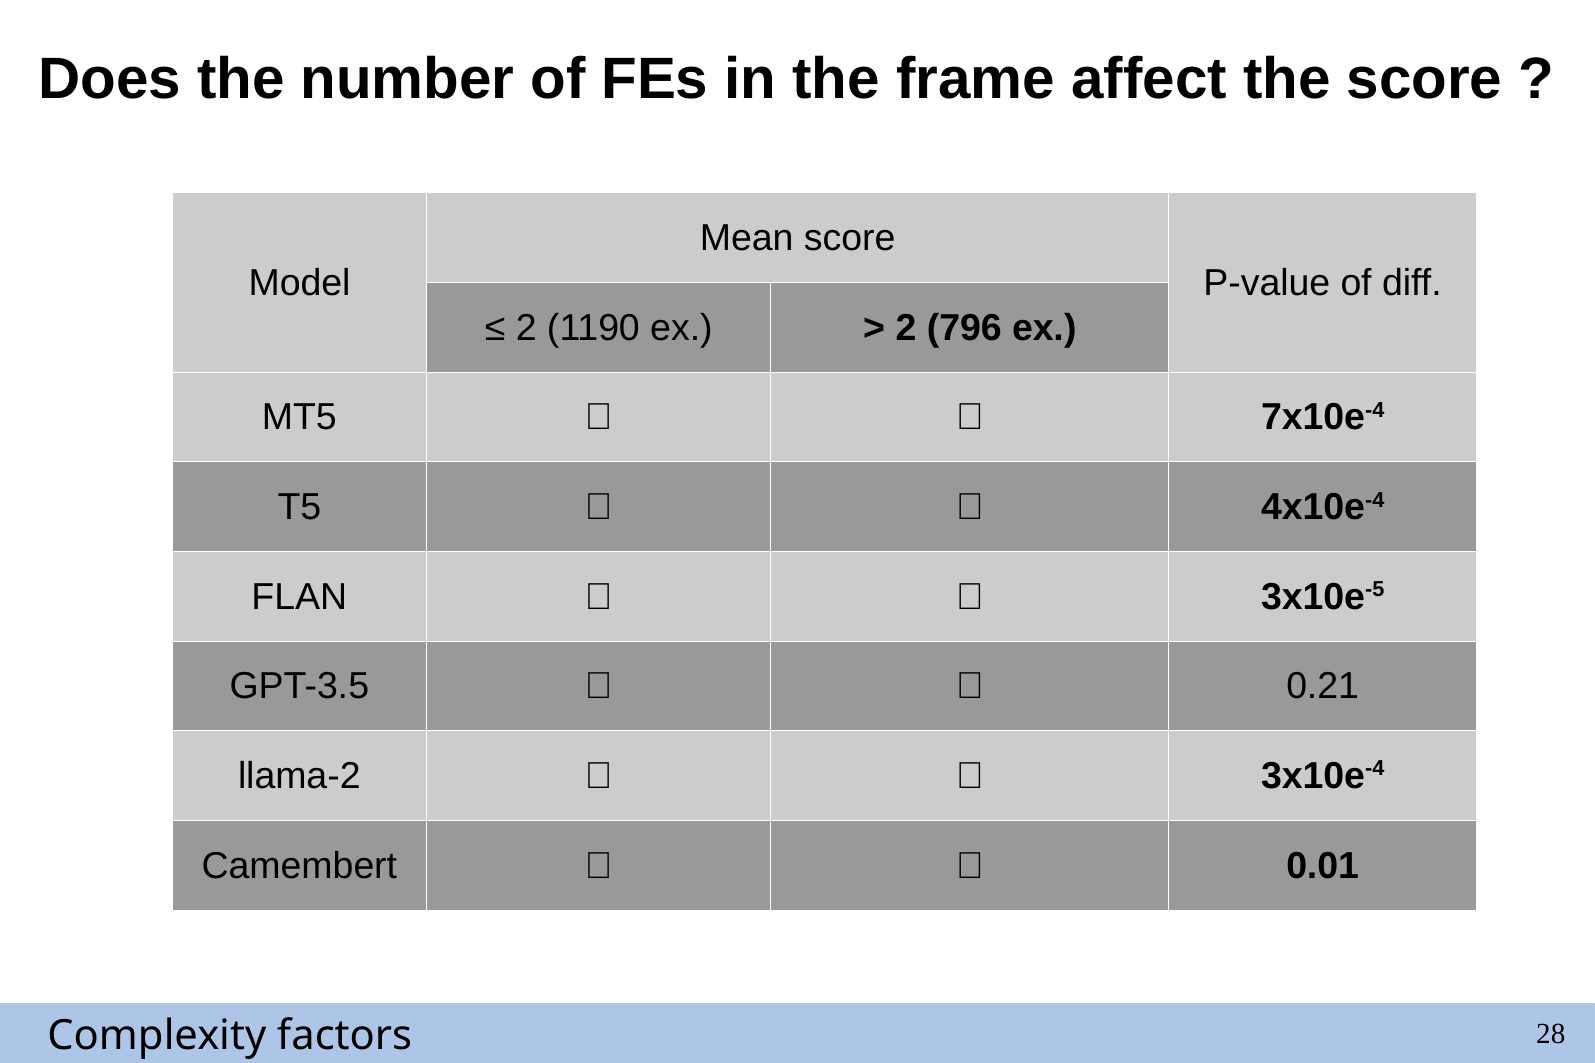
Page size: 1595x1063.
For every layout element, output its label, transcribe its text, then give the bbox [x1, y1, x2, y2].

table_cell > 2 (796 ex.) [771, 283, 1168, 372]
table_cell ➖ [427, 373, 770, 461]
table_cell ➖ [427, 552, 770, 641]
table_cell ➕ [771, 462, 1168, 551]
table_cell T5 [173, 462, 426, 551]
title Does the number of FEs in the frame affect the score ? [31, 33, 1564, 118]
table_cell llama-2 [173, 731, 426, 820]
table_header P-value of diff. [1169, 193, 1476, 372]
table_cell MT5 [173, 373, 426, 461]
table_cell 7x10e-4 [1169, 373, 1476, 461]
table_cell ➖ [427, 642, 770, 730]
title Complexity factors [47, 980, 1483, 1063]
table_header Mean score [427, 193, 1168, 282]
table_cell Camembert [173, 821, 426, 910]
table_header Model [173, 193, 426, 372]
table_cell ➕ [771, 731, 1168, 820]
table_cell ➕ [771, 642, 1168, 730]
table_cell ➖ [427, 821, 770, 910]
table_cell 0.01 [1169, 821, 1476, 910]
table_cell 3x10e-5 [1169, 552, 1476, 641]
table_cell ➖ [427, 462, 770, 551]
table_cell FLAN [173, 552, 426, 641]
table_cell ➕ [771, 552, 1168, 641]
table_cell 3x10e-4 [1169, 731, 1476, 820]
table_cell ➕ [771, 821, 1168, 910]
table_cell 0.21 [1169, 642, 1476, 730]
table_cell ➕ [771, 373, 1168, 461]
table_cell 4x10e-4 [1169, 462, 1476, 551]
table_cell ≤ 2 (1190 ex.) [427, 283, 770, 372]
table_cell ➖ [427, 731, 770, 820]
table_cell GPT-3.5 [173, 642, 426, 730]
